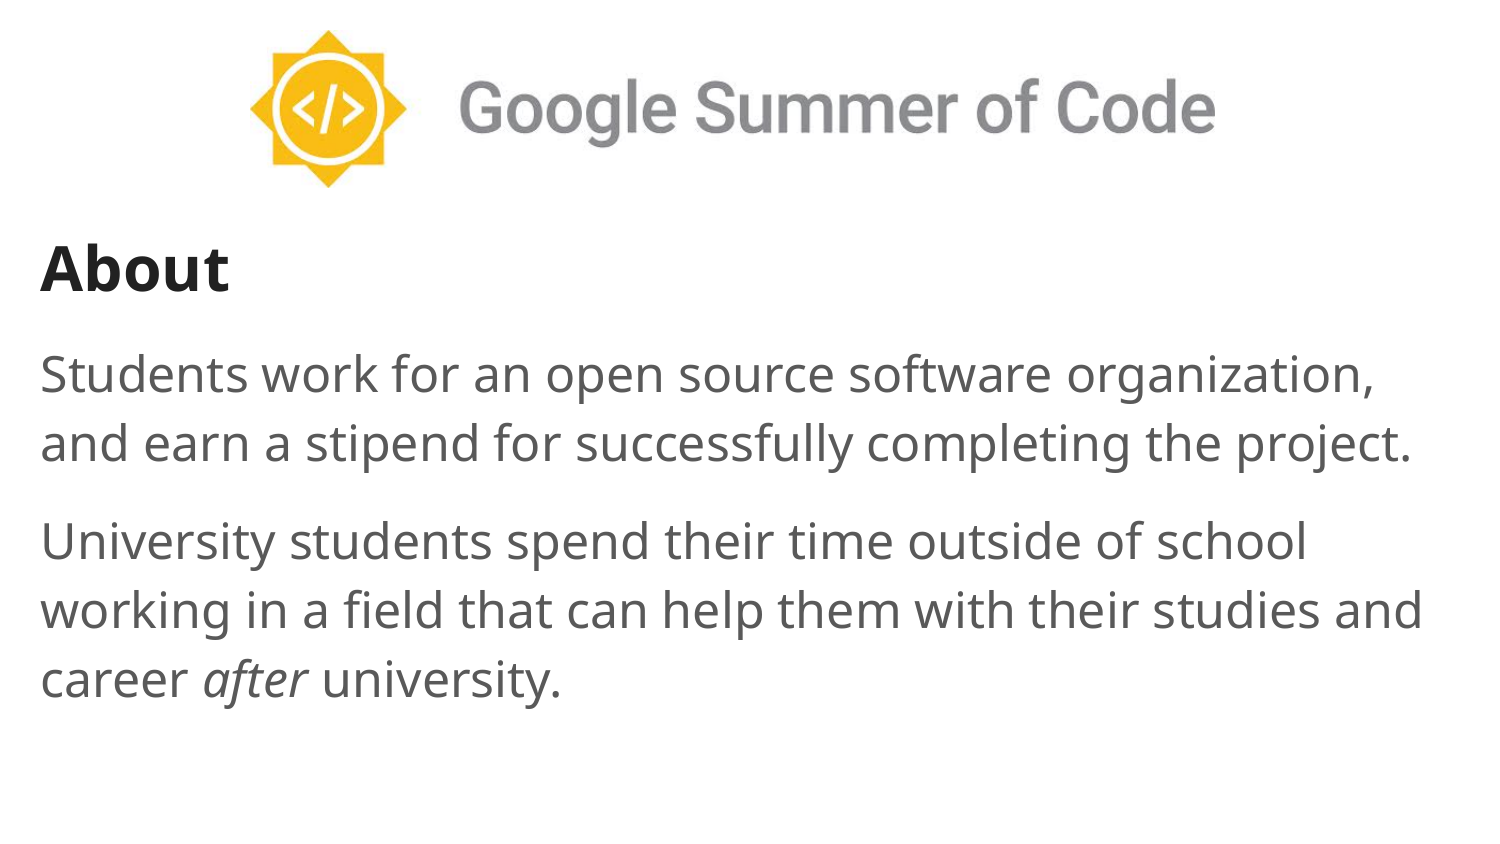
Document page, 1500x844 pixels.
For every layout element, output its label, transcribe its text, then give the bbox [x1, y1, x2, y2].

picture [250, 30, 1232, 188]
list About Students work for an open source software organization, and earn a stipend for successfully completing the project. University students spend their time outside of school working in a field that can help them with their studies and career after university. [25, 202, 1467, 748]
